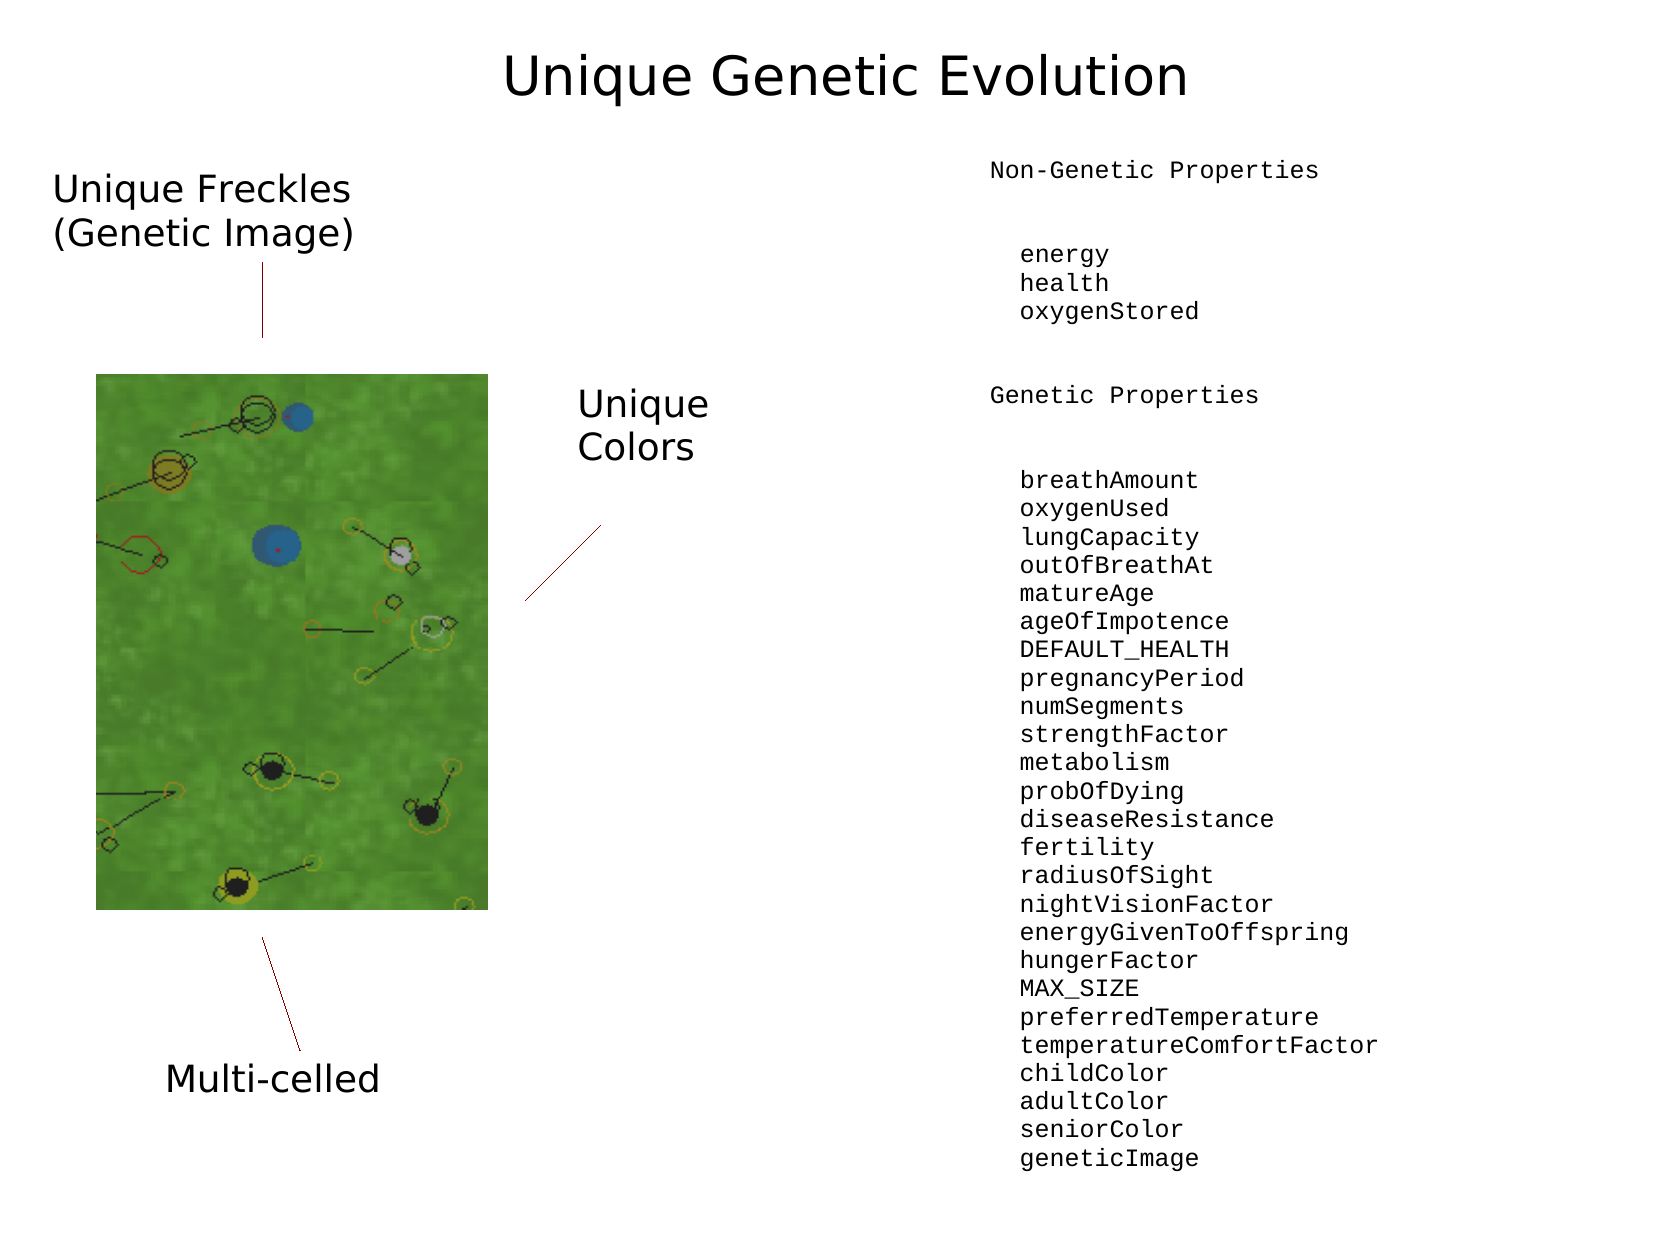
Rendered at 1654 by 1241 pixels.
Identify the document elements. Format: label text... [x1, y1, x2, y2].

text_box Unique Colors [562, 375, 788, 477]
picture [96, 374, 488, 910]
text_box Multi-celled [150, 1050, 638, 1109]
text_box Unique Freckles (Genetic Image) [37, 160, 488, 263]
text_box Non-Genetic Properties energy health oxygenStored Genetic Properties breathAmount oxygenUsed lungCapacity outOfBreathAt matureAge ageOfImpotence DEFAULT_HEALTH pregnancyPeriod numSegments strengthFactor metabolism probOfDying diseaseResistance fertility radiusOfSight nightVisionFactor energyGivenToOffspring hungerFactor MAX_SIZE preferredTemperature temperatureComfortFactor childColor adultColor seniorColor geneticImage [900, 150, 1576, 1182]
text_box Unique Genetic Evolution [487, 37, 1463, 116]
